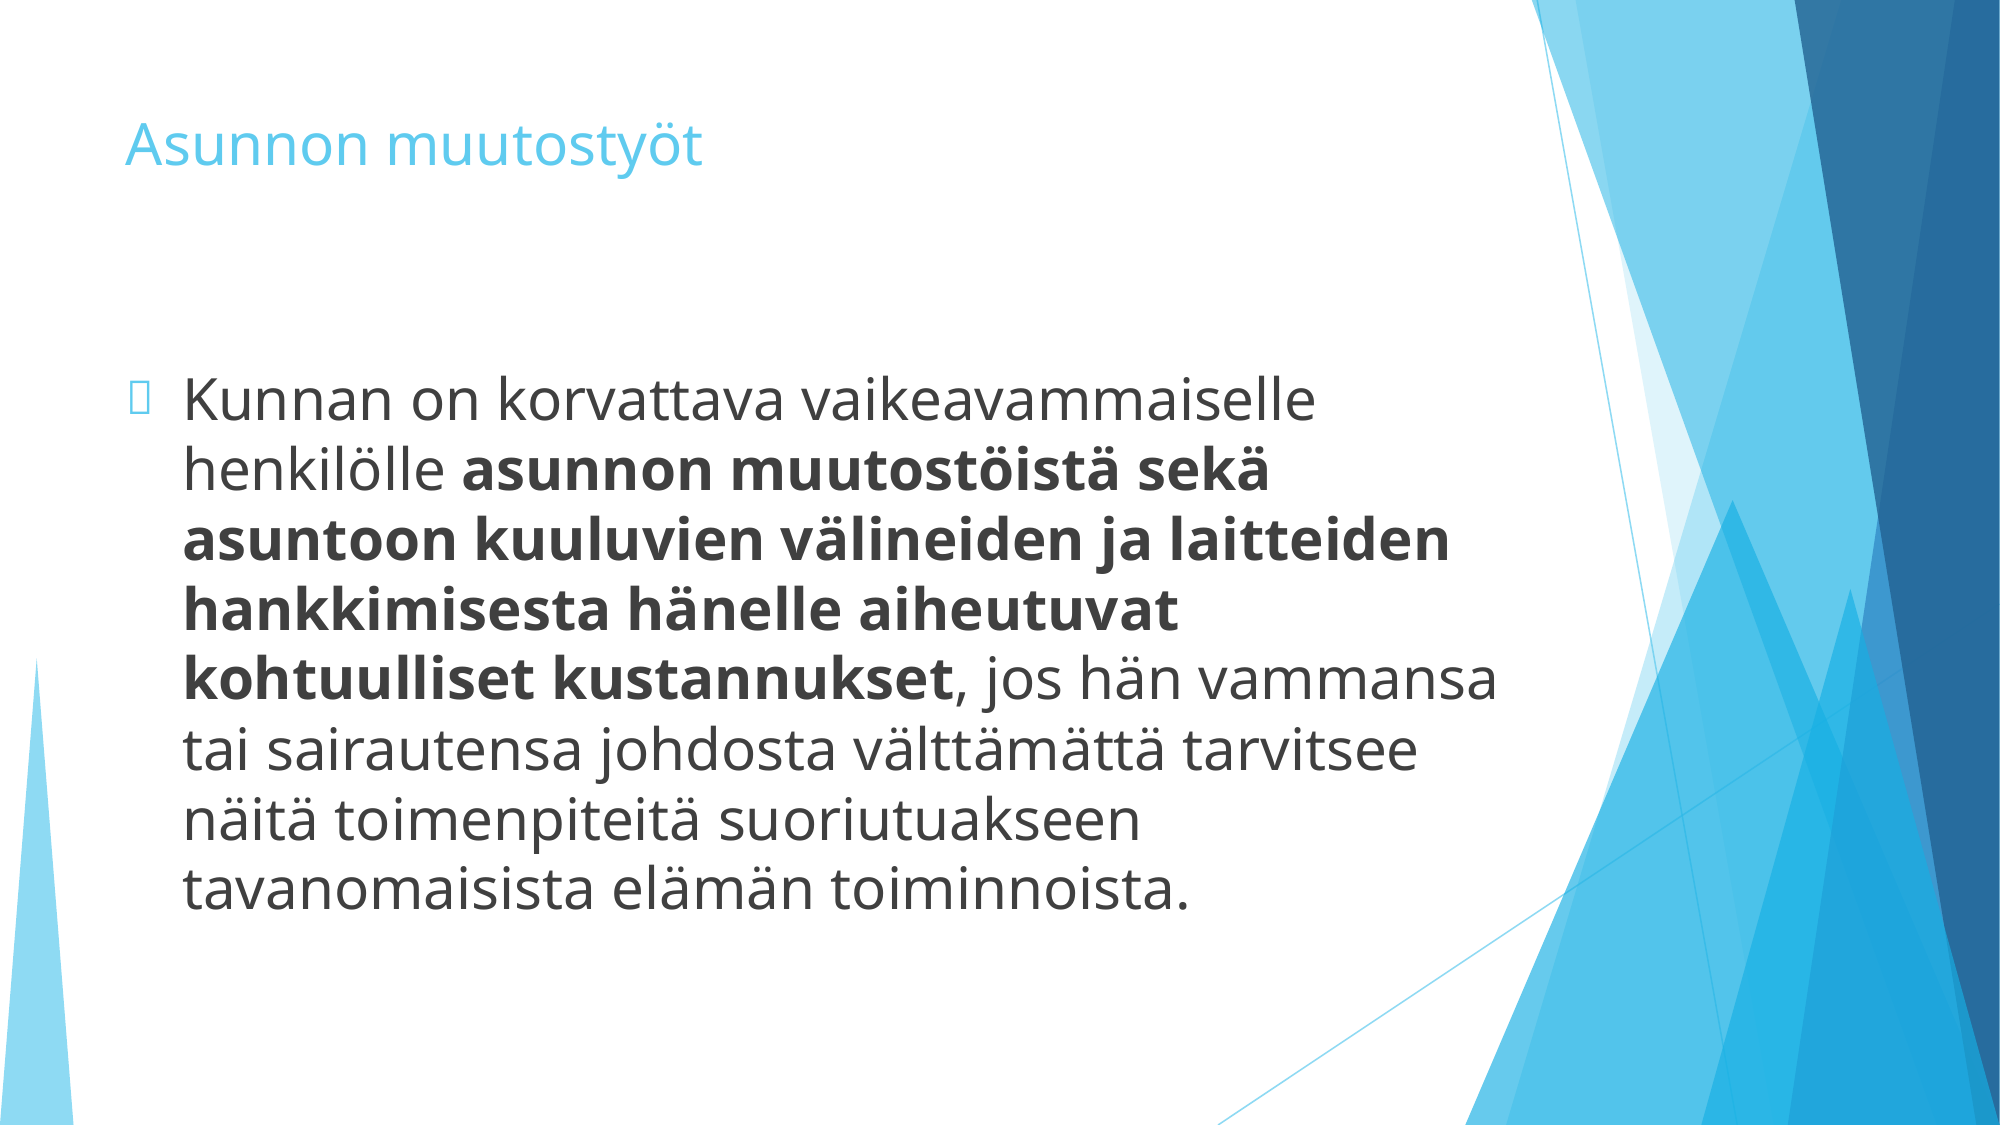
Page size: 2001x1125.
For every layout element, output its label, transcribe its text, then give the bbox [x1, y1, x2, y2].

title Asunnon muutostyöt [111, 99, 1522, 317]
list Kunnan on korvattava vaikeavammaiselle henkilölle asunnon muutostöistä sekä asuntoon kuuluvien välineiden ja laitteiden hankkimisesta hänelle aiheutuvat kohtuulliset kustannukset, jos hän vammansa tai sairautensa johdosta välttämättä tarvitsee näitä toimenpiteitä suoriutuakseen tavanomaisista elämän toiminnoista. [111, 354, 1522, 992]
